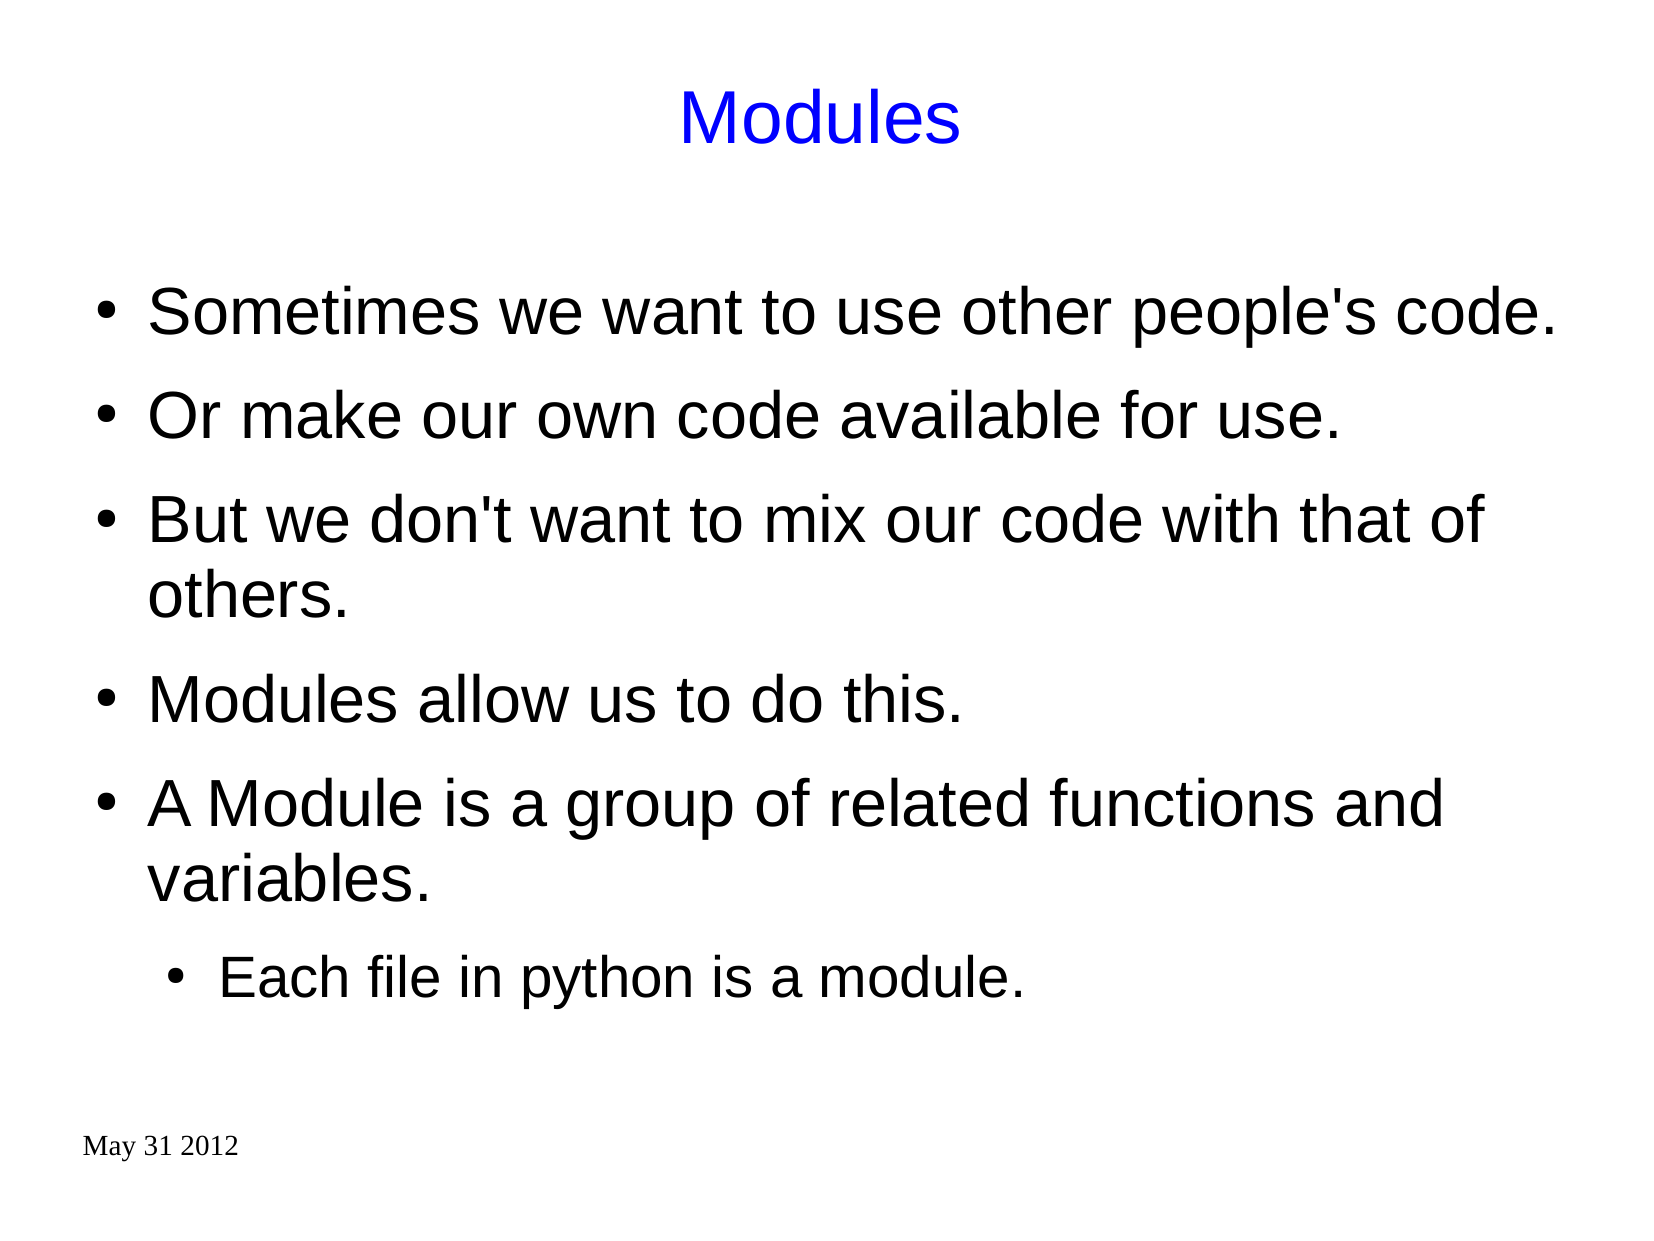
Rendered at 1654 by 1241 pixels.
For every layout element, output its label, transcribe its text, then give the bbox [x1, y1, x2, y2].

title Modules [76, 58, 1565, 178]
list Sometimes we want to use other people's code. Or make our own code available for use. But we don't want to mix our code with that of others. Modules allow us to do this. A Module is a group of related functions and variables. Each file in python is a module. [76, 274, 1565, 1093]
